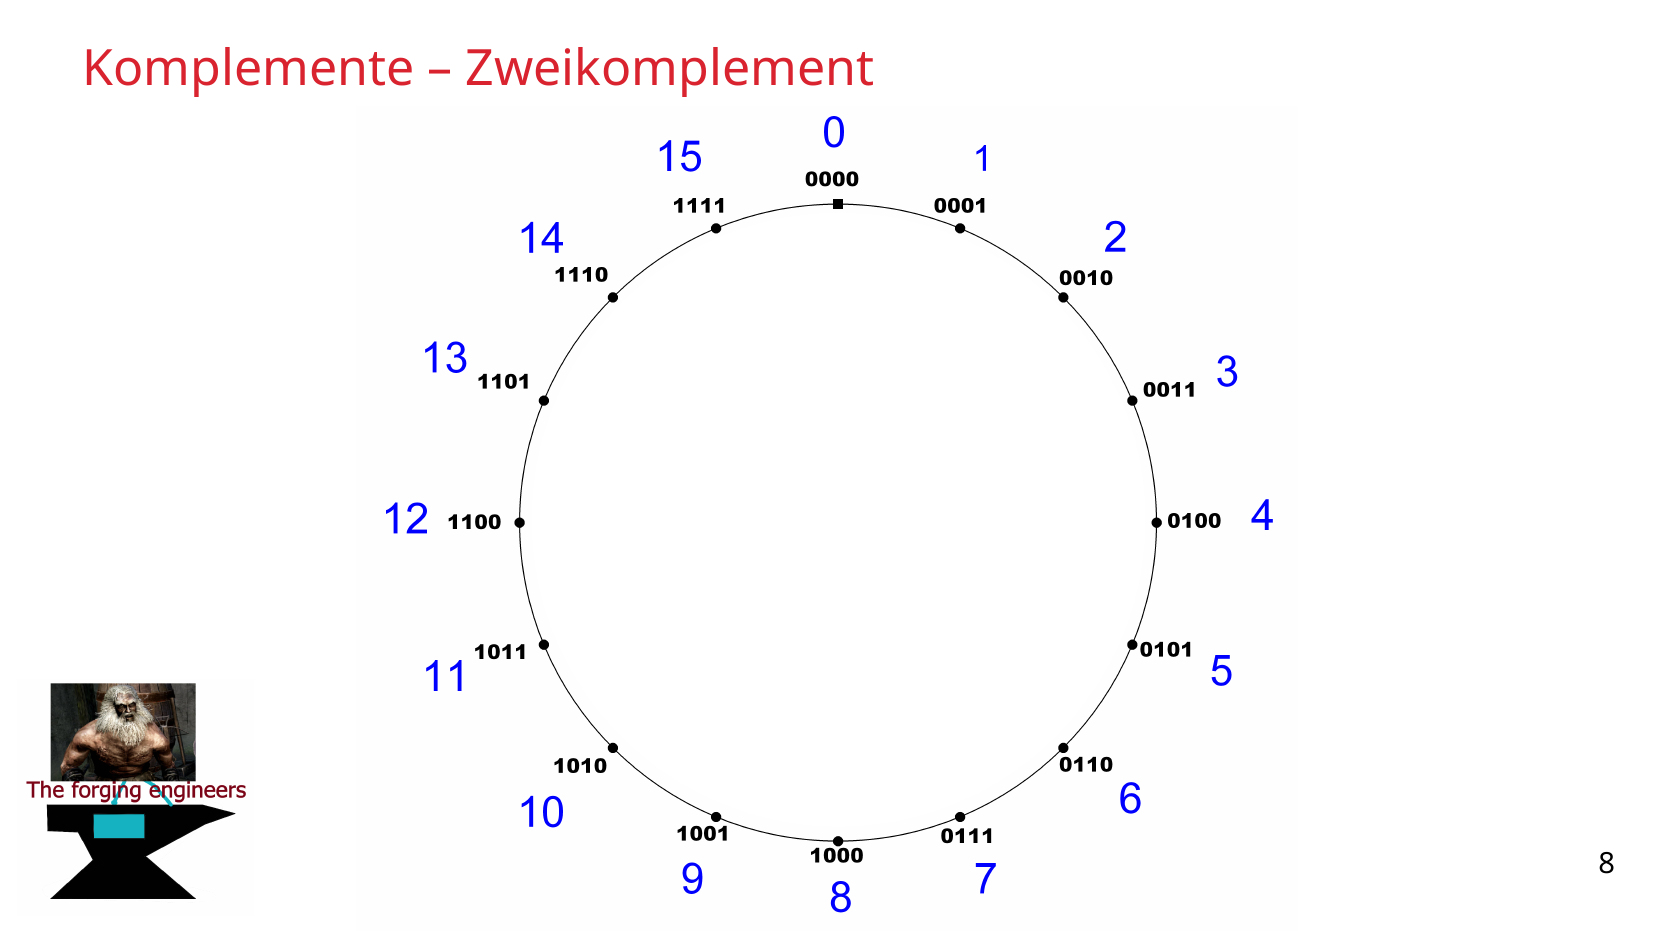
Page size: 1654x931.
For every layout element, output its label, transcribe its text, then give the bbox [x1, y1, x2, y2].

picture [17, 679, 254, 916]
picture [356, 106, 1298, 931]
title Komplemente – Zweikomplement [82, 37, 1571, 95]
text_box [531, 212, 1146, 827]
